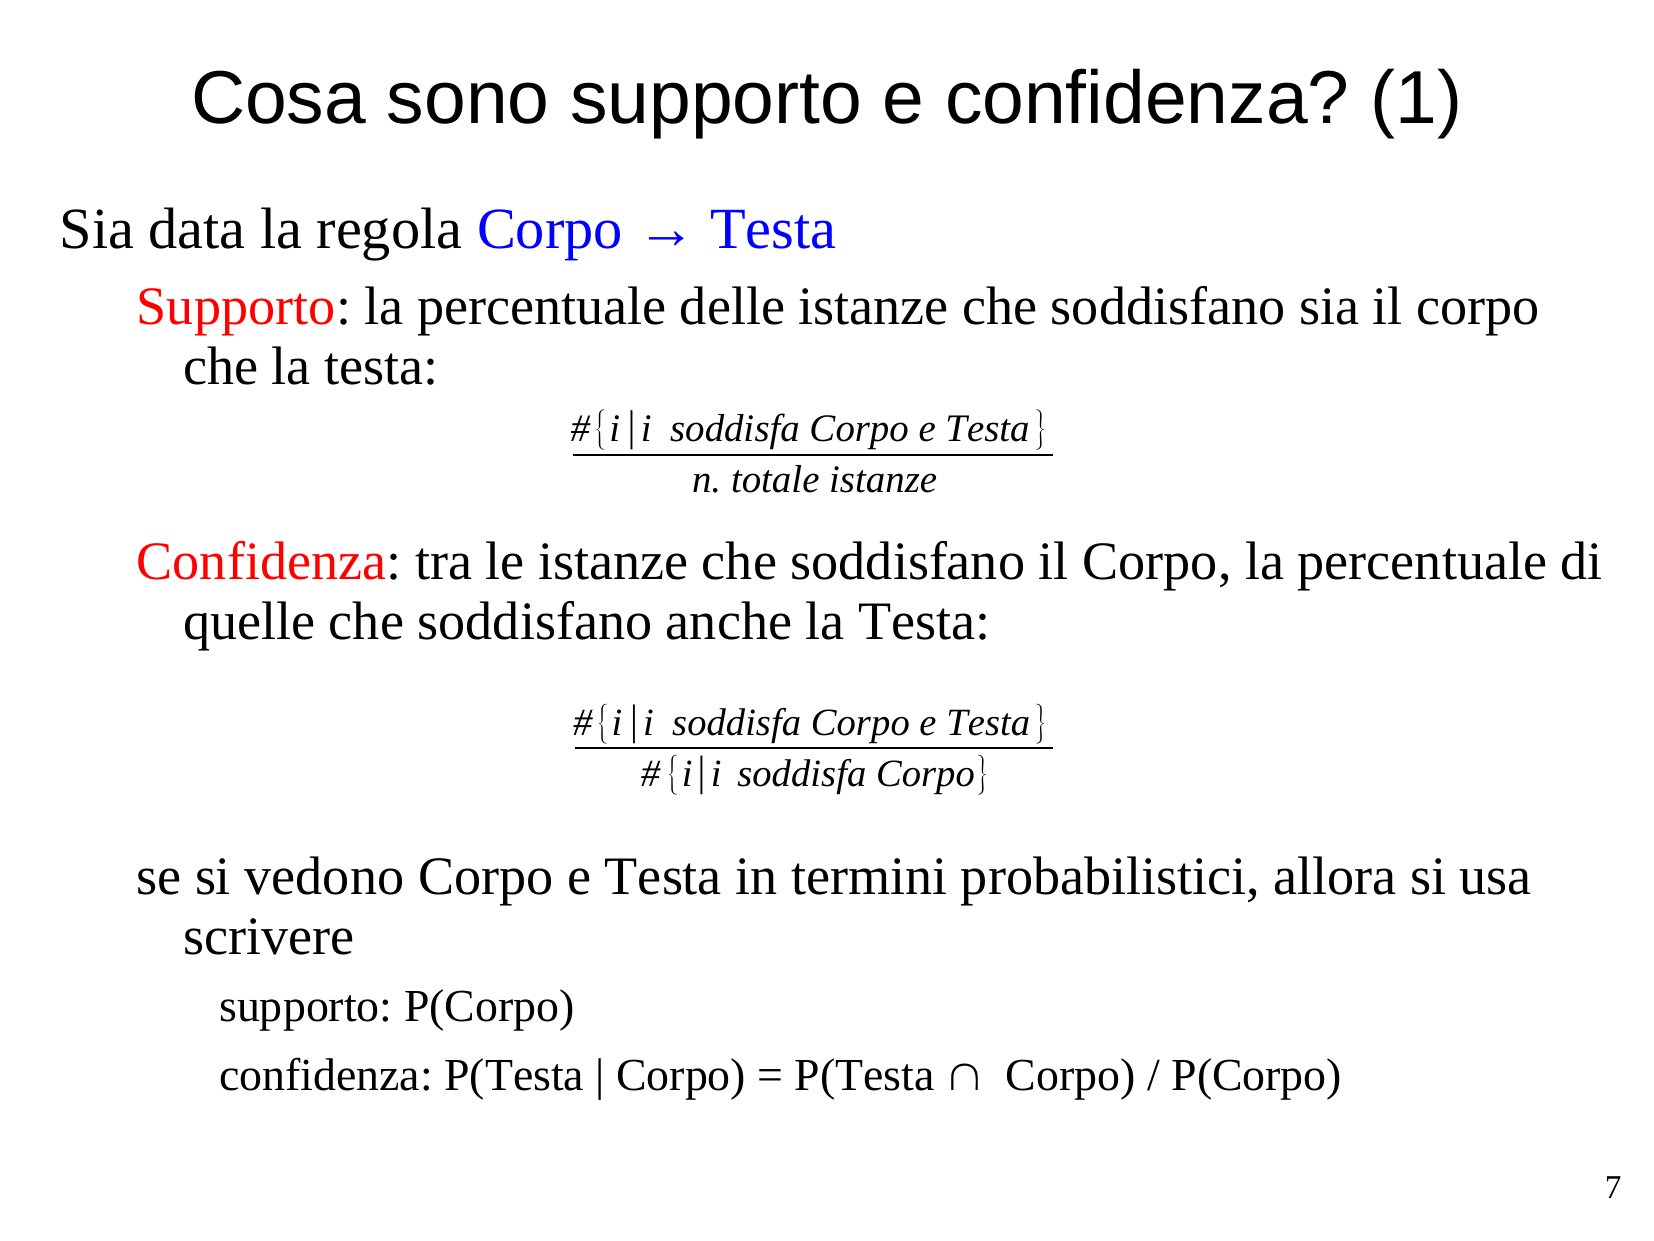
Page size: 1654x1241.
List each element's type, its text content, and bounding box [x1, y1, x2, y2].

chart [700, 596, 713, 624]
chart [560, 407, 1063, 502]
title Cosa sono supporto e confidenza? (1) [37, 30, 1617, 166]
chart [563, 701, 1063, 798]
list Sia data la regola Corpo → Testa Supporto: la percentuale delle istanze che soddisfano sia il corpo che la testa: Confidenza: tra le istanze che soddisfano il Corpo, la percentuale di quelle che soddisfano anche la Testa: se si vedono Corpo e Testa in termini probabilistici, allora si usa scrivere supporto: P(Corpo) confidenza: P(Testa | Corpo) = P(Testa  Corpo) / P(Corpo) [42, 196, 1612, 1211]
